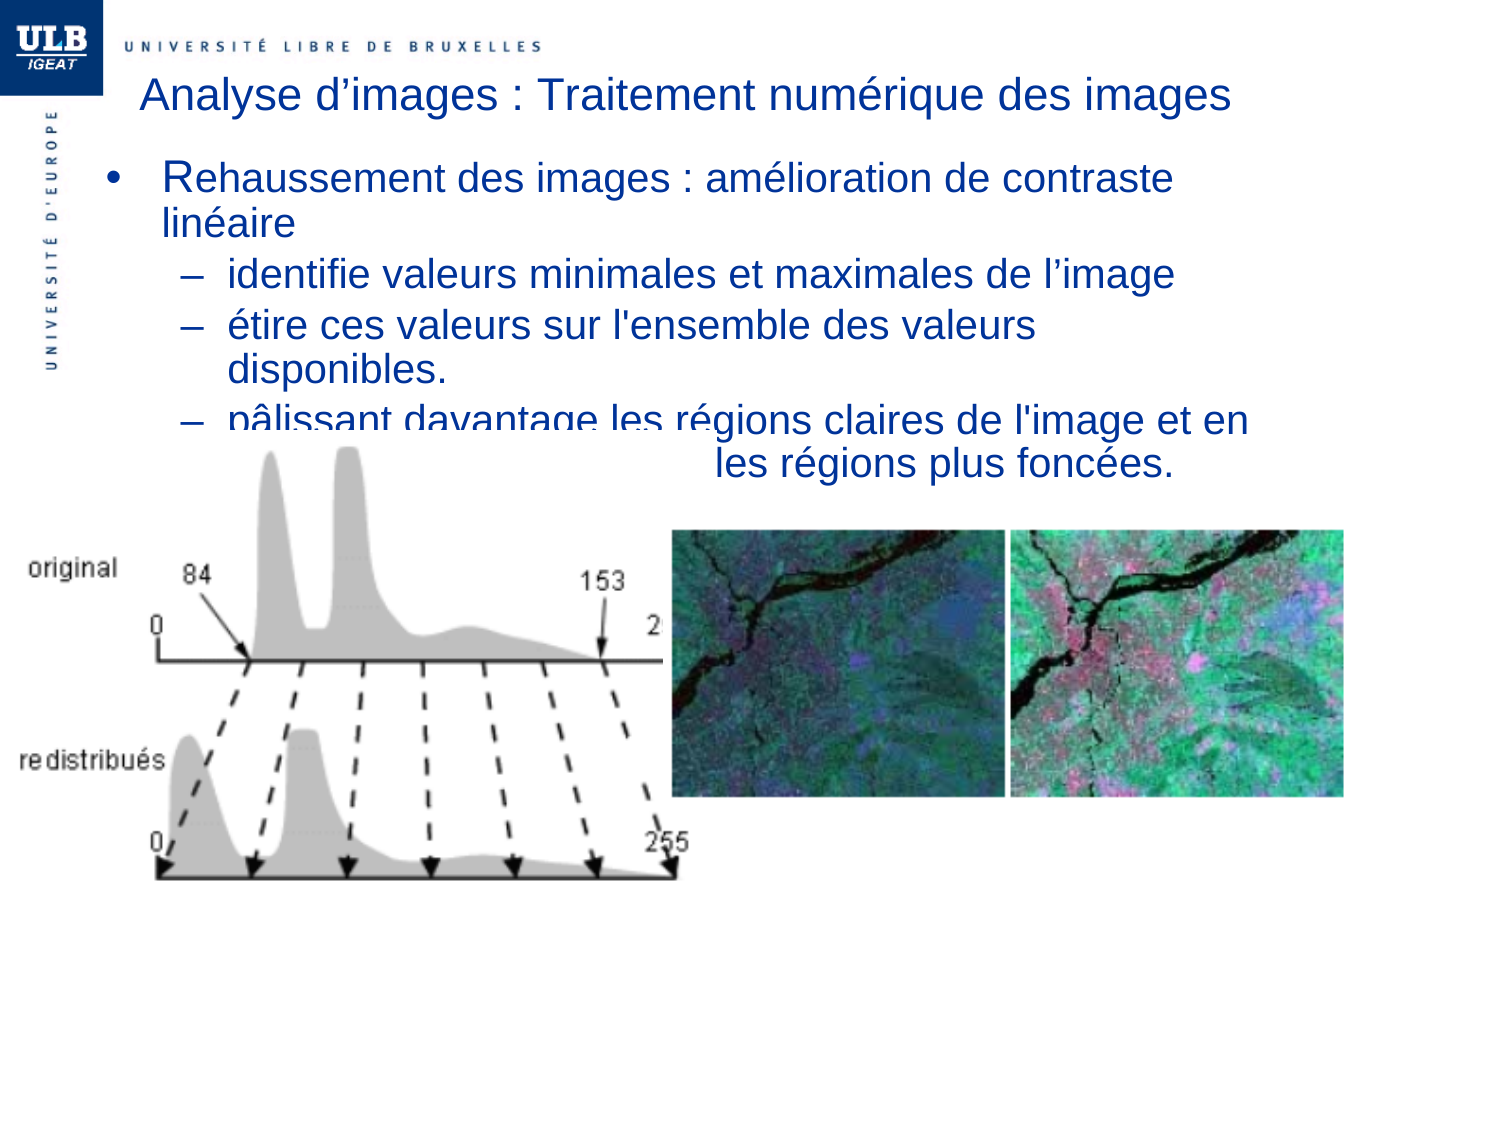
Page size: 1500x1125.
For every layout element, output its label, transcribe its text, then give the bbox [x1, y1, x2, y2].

list Rehaussement des images : amélioration de contraste linéaire identifie valeurs minimales et maximales de l’image étire ces valeurs sur l'ensemble des valeurs disponibles. pâlissant davantage les régions claires de l'image et en assombrissant davantage les régions plus foncées. [90, 147, 1282, 519]
list Rehaussement des images : amélioration de contraste linéaire identifie valeurs minimales et maximales de l’image étire ces valeurs sur l'ensemble des valeurs disponibles. pâlissant davantage les régions claires de l'image et en assombrissant davantage les régions plus foncées. [90, 807, 1282, 908]
picture [0, 0, 1500, 1125]
title Analyse d’images : Traitement numérique des images [90, 56, 1282, 137]
